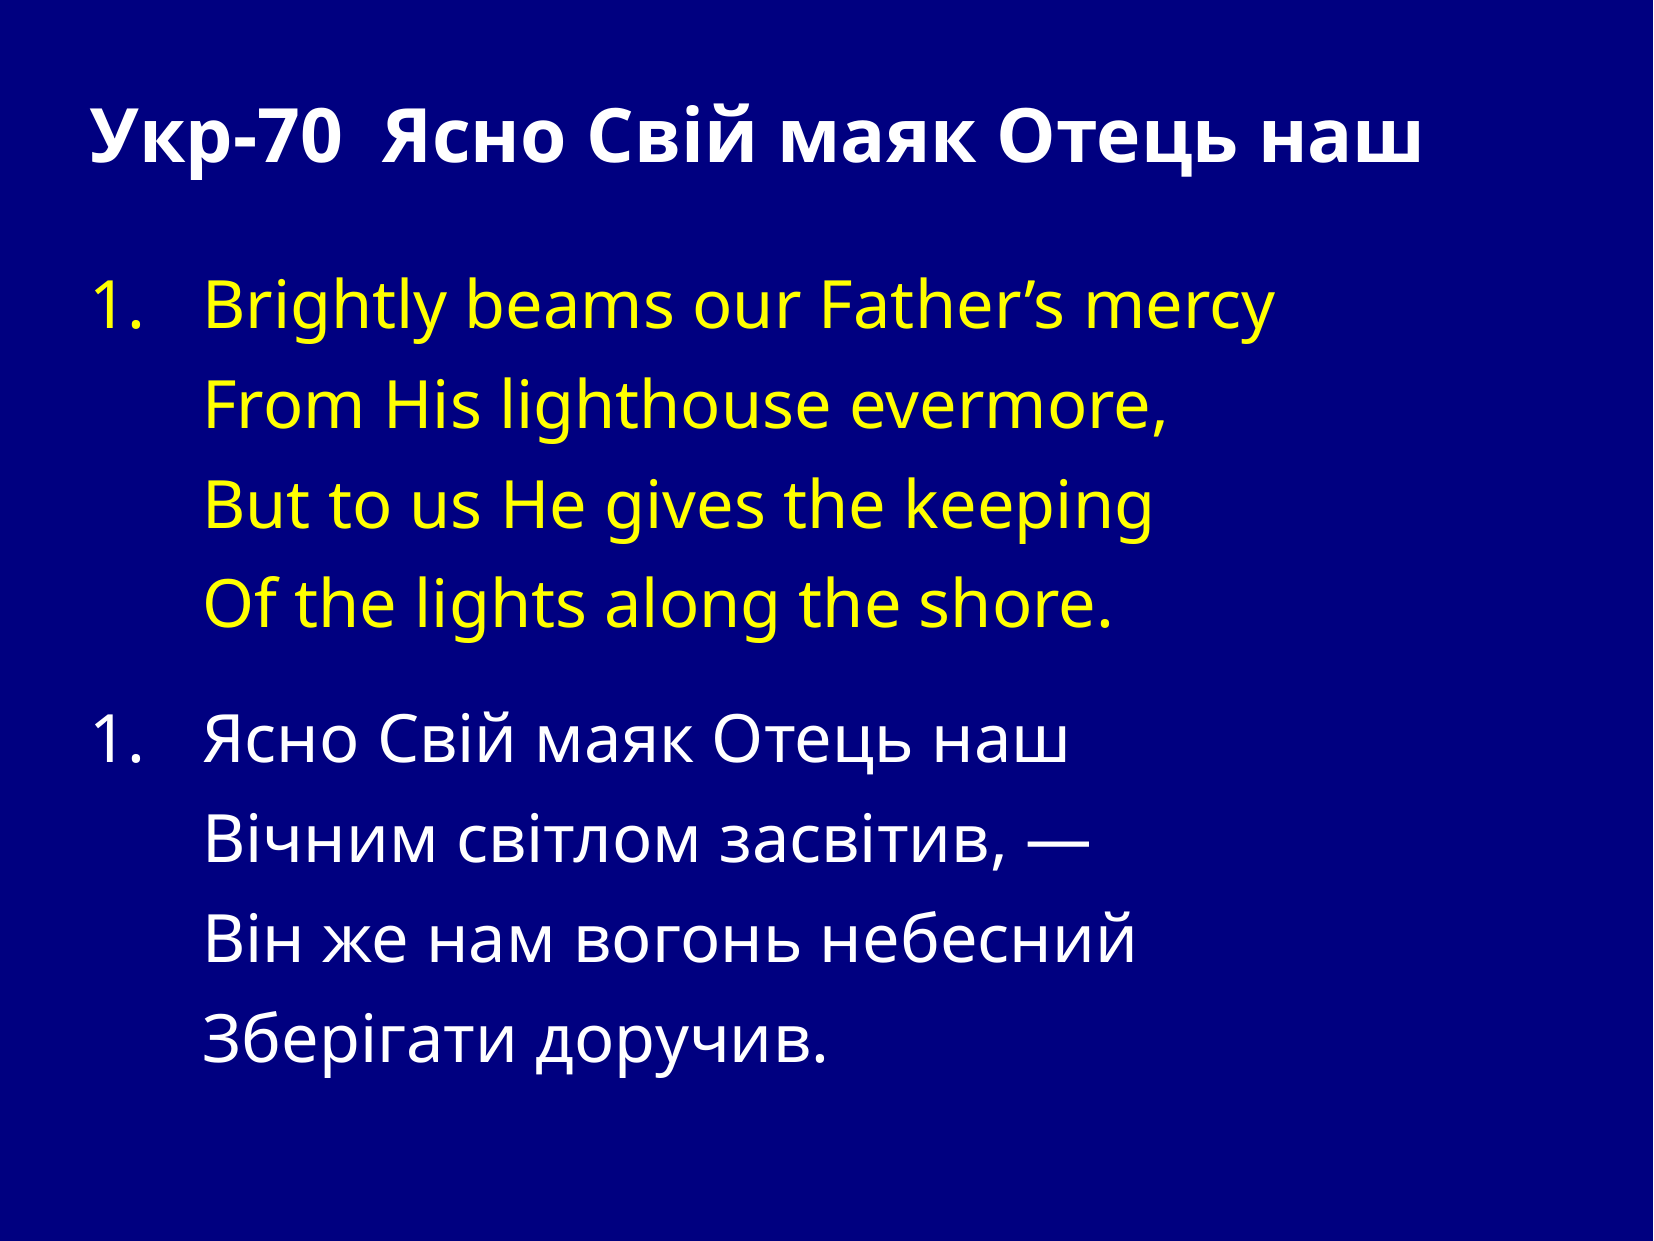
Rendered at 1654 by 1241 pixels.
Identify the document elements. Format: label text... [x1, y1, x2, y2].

text_box Укр-70 Ясно Свій маяк Отець наш [75, 75, 1651, 188]
text_box 1. Brightly beams our Father’s mercy From His lighthouse evermore, But to us He gives the keeping Of the lights along the shore. [75, 188, 1576, 638]
text_box 1. Ясно Свій маяк Отець наш Вічним світлом засвітив, ― Він же нам вогонь небесний Зберігати доручив. [75, 675, 1576, 1163]
